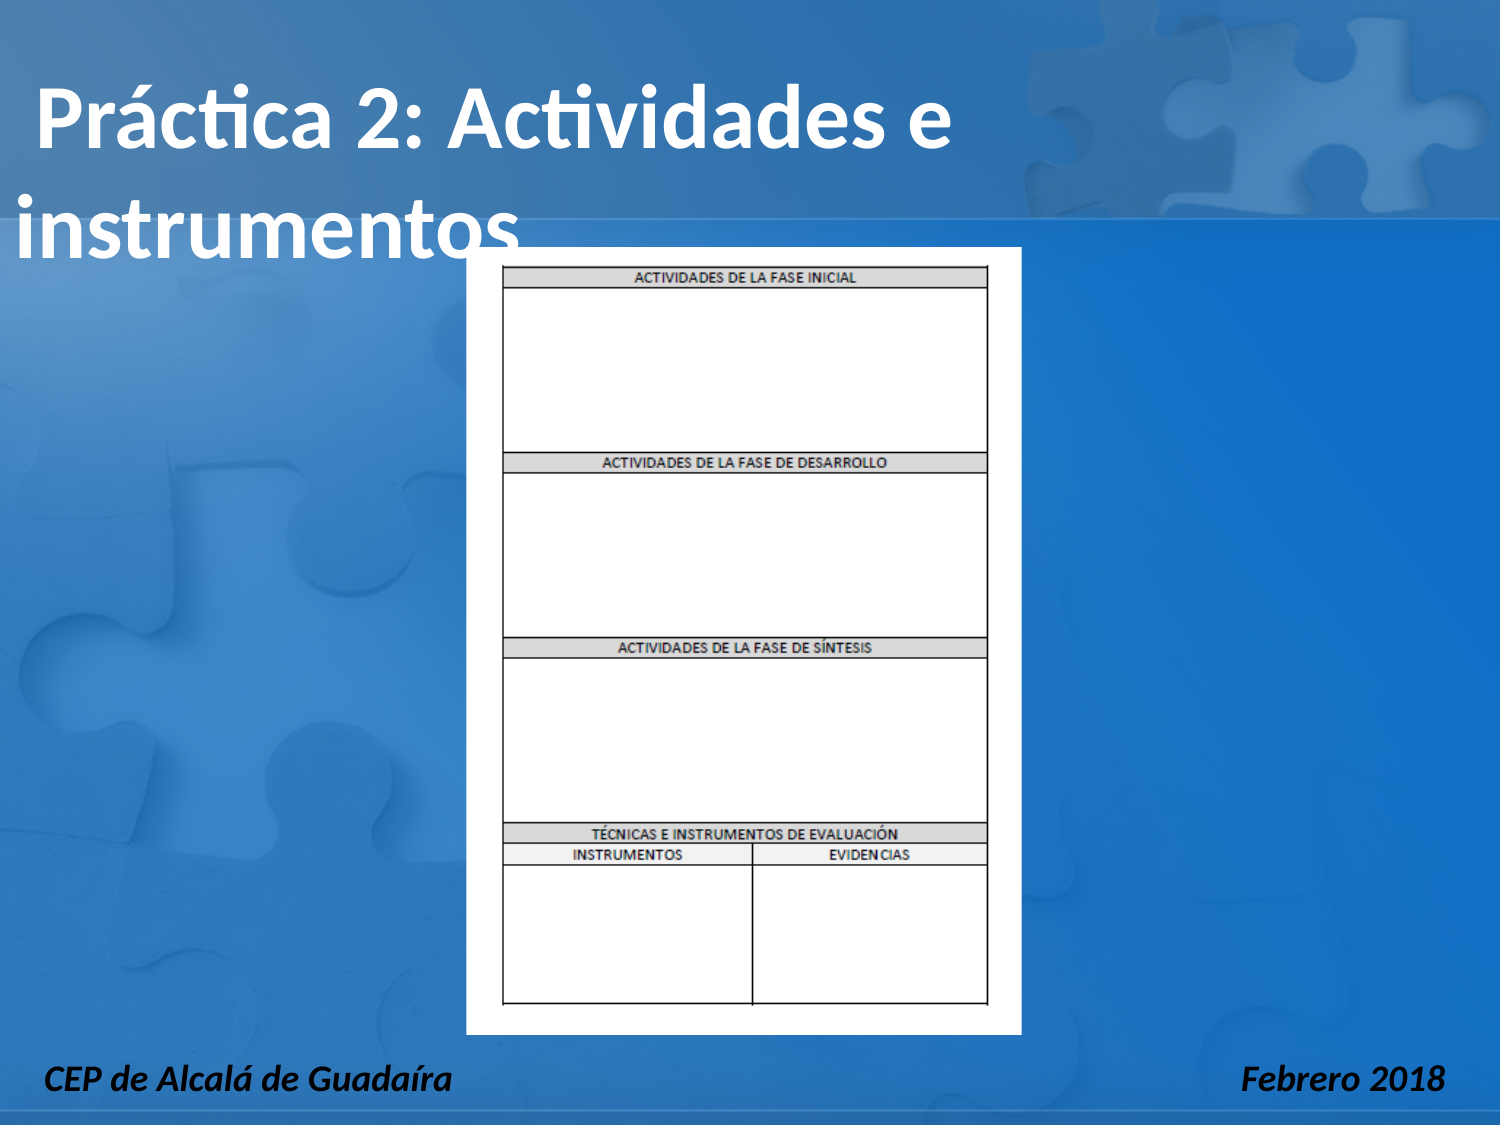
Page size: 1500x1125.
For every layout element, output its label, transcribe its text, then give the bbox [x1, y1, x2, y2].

title Práctica 2: Actividades e instrumentos [0, 50, 1459, 238]
text_box CEP de Alcalá de Guadaíra Febrero 2018 [29, 1046, 1489, 1107]
picture [0, 225, 1500, 1125]
picture [202, 238, 218, 250]
